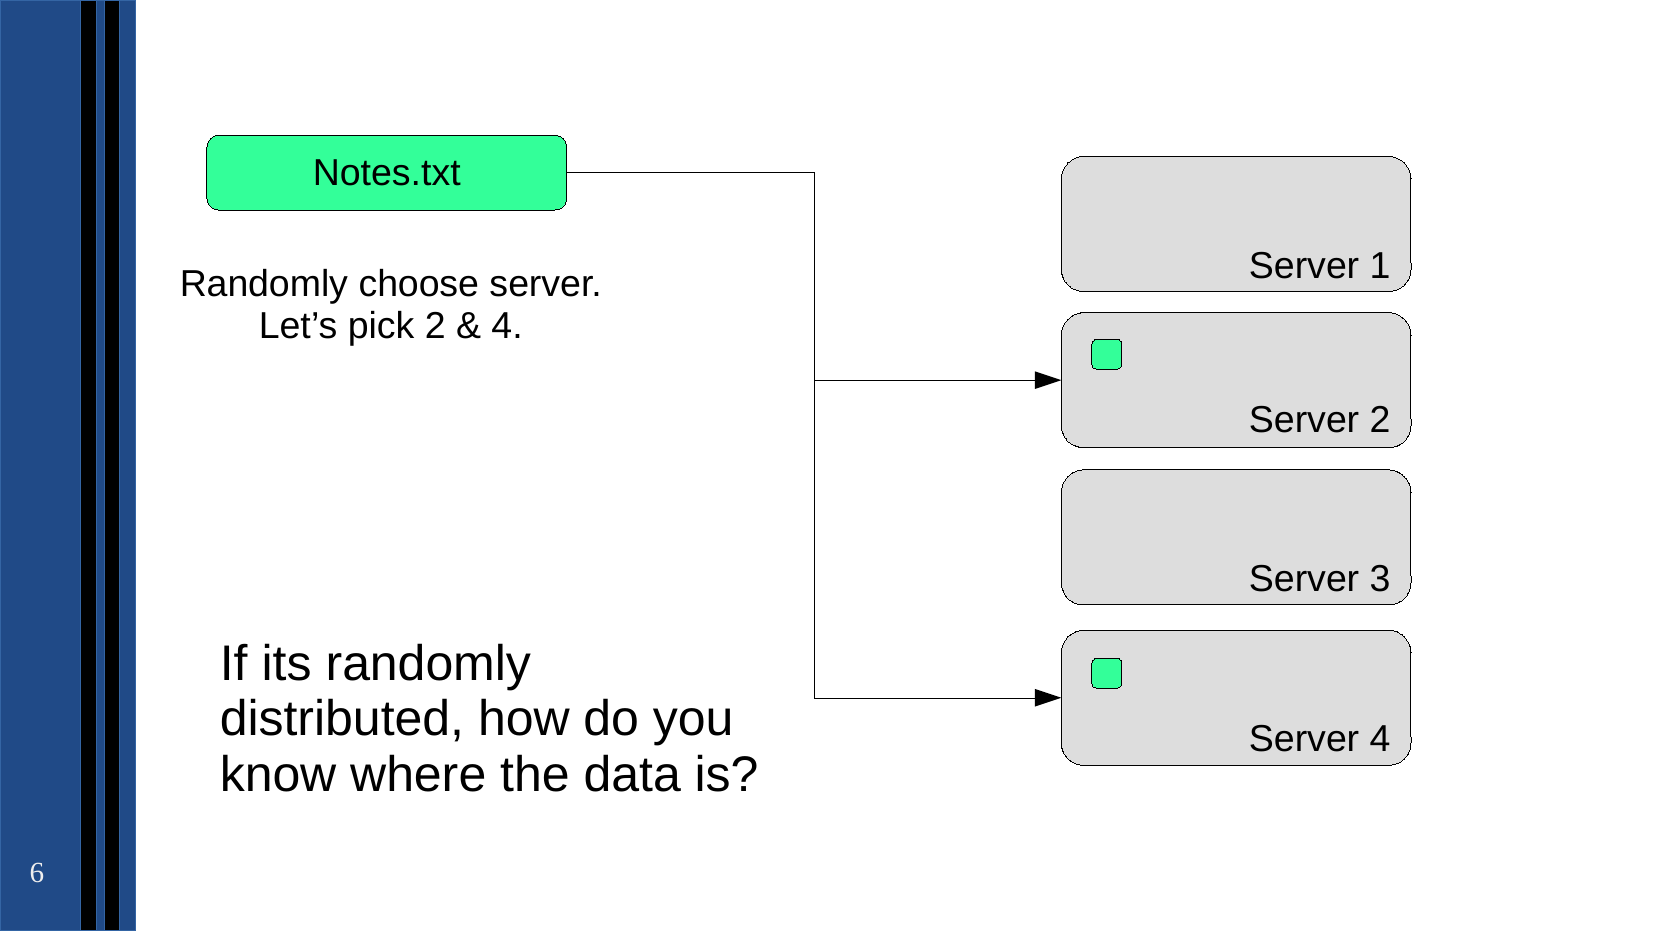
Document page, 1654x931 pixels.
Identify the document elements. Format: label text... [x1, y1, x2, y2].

text_box Notes.txt [206, 135, 567, 211]
text_box Server 4 [1234, 709, 1406, 767]
text_box If its randomly distributed, how do you know where the data is? [205, 627, 776, 868]
text_box [1061, 469, 1412, 605]
text_box Server 1 [1234, 237, 1406, 295]
text_box [1061, 312, 1412, 448]
text_box Server 2 [1234, 390, 1406, 448]
text_box Randomly choose server. Let’s pick 2 & 4. [165, 255, 676, 354]
text_box [1061, 630, 1412, 766]
text_box Server 3 [1234, 550, 1406, 608]
text_box [1061, 156, 1412, 292]
